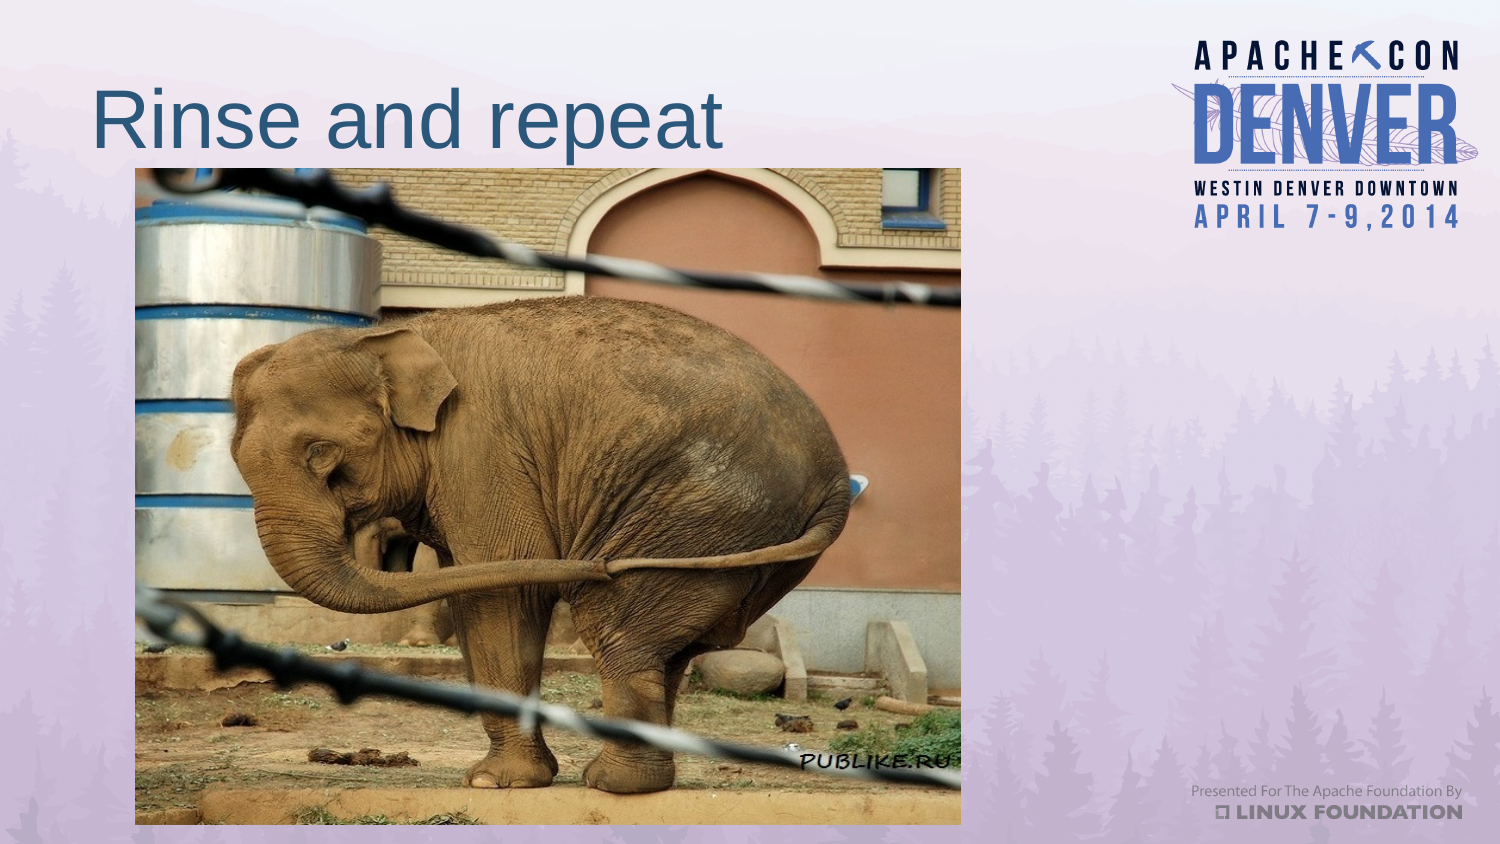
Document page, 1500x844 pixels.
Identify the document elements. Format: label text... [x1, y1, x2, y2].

text_box Rinse and repeat [75, 57, 1116, 158]
picture [0, 0, 1500, 844]
